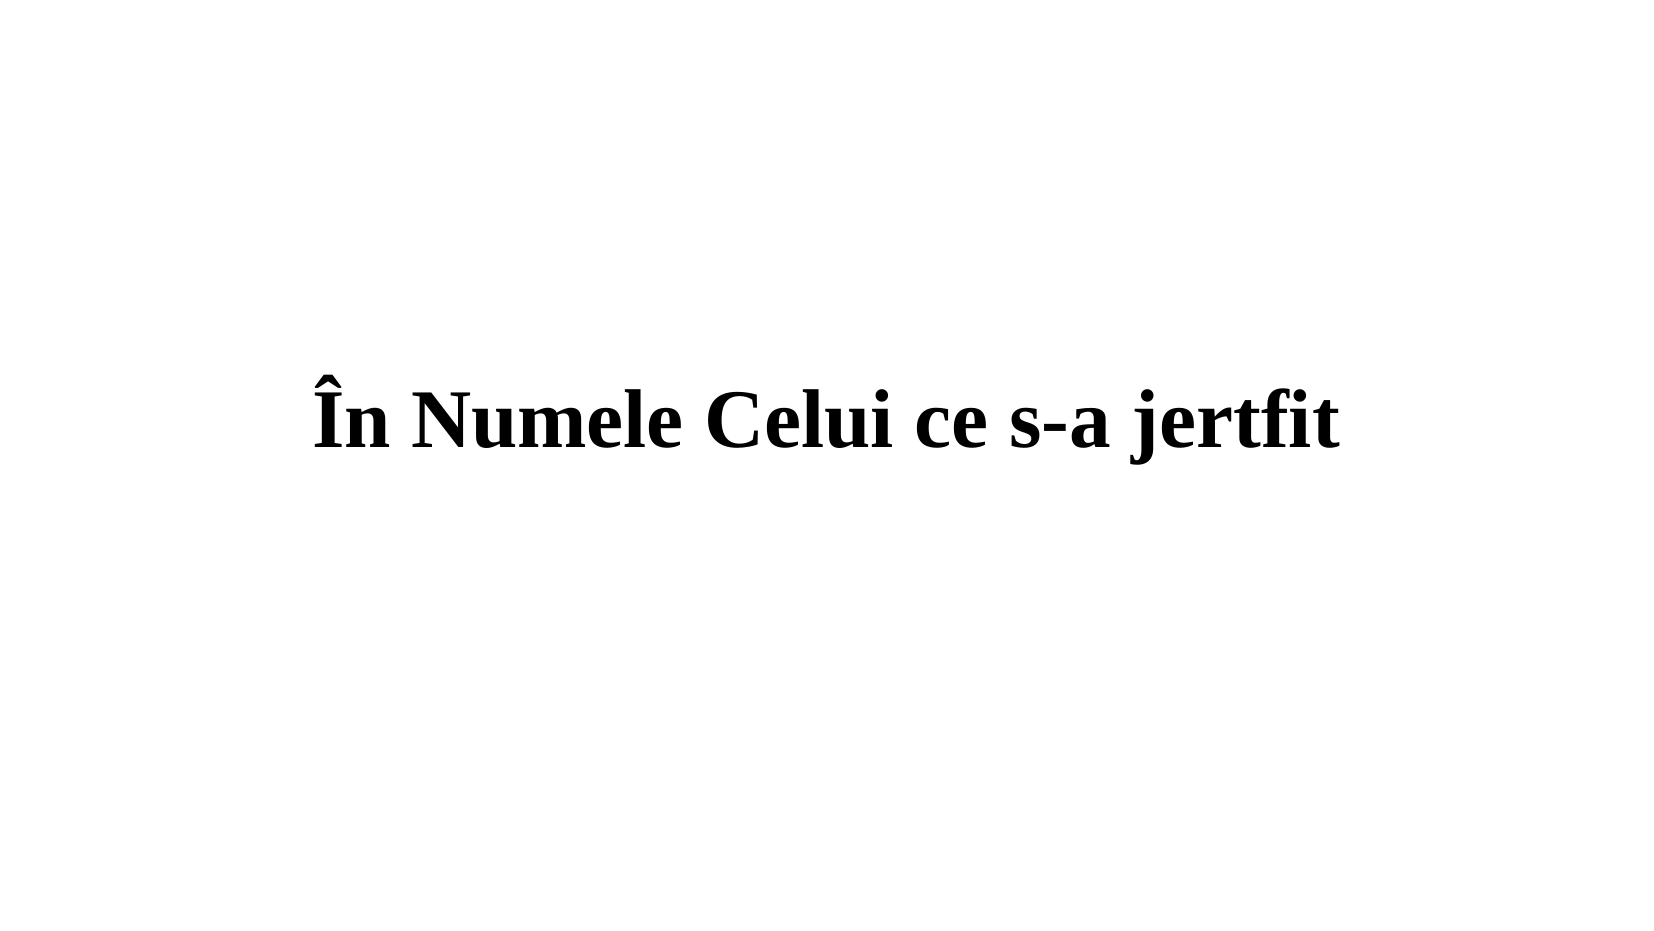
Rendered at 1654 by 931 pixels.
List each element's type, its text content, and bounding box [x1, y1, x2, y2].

subtitle În Numele Celui ce s-a jertfit [300, 175, 1354, 663]
